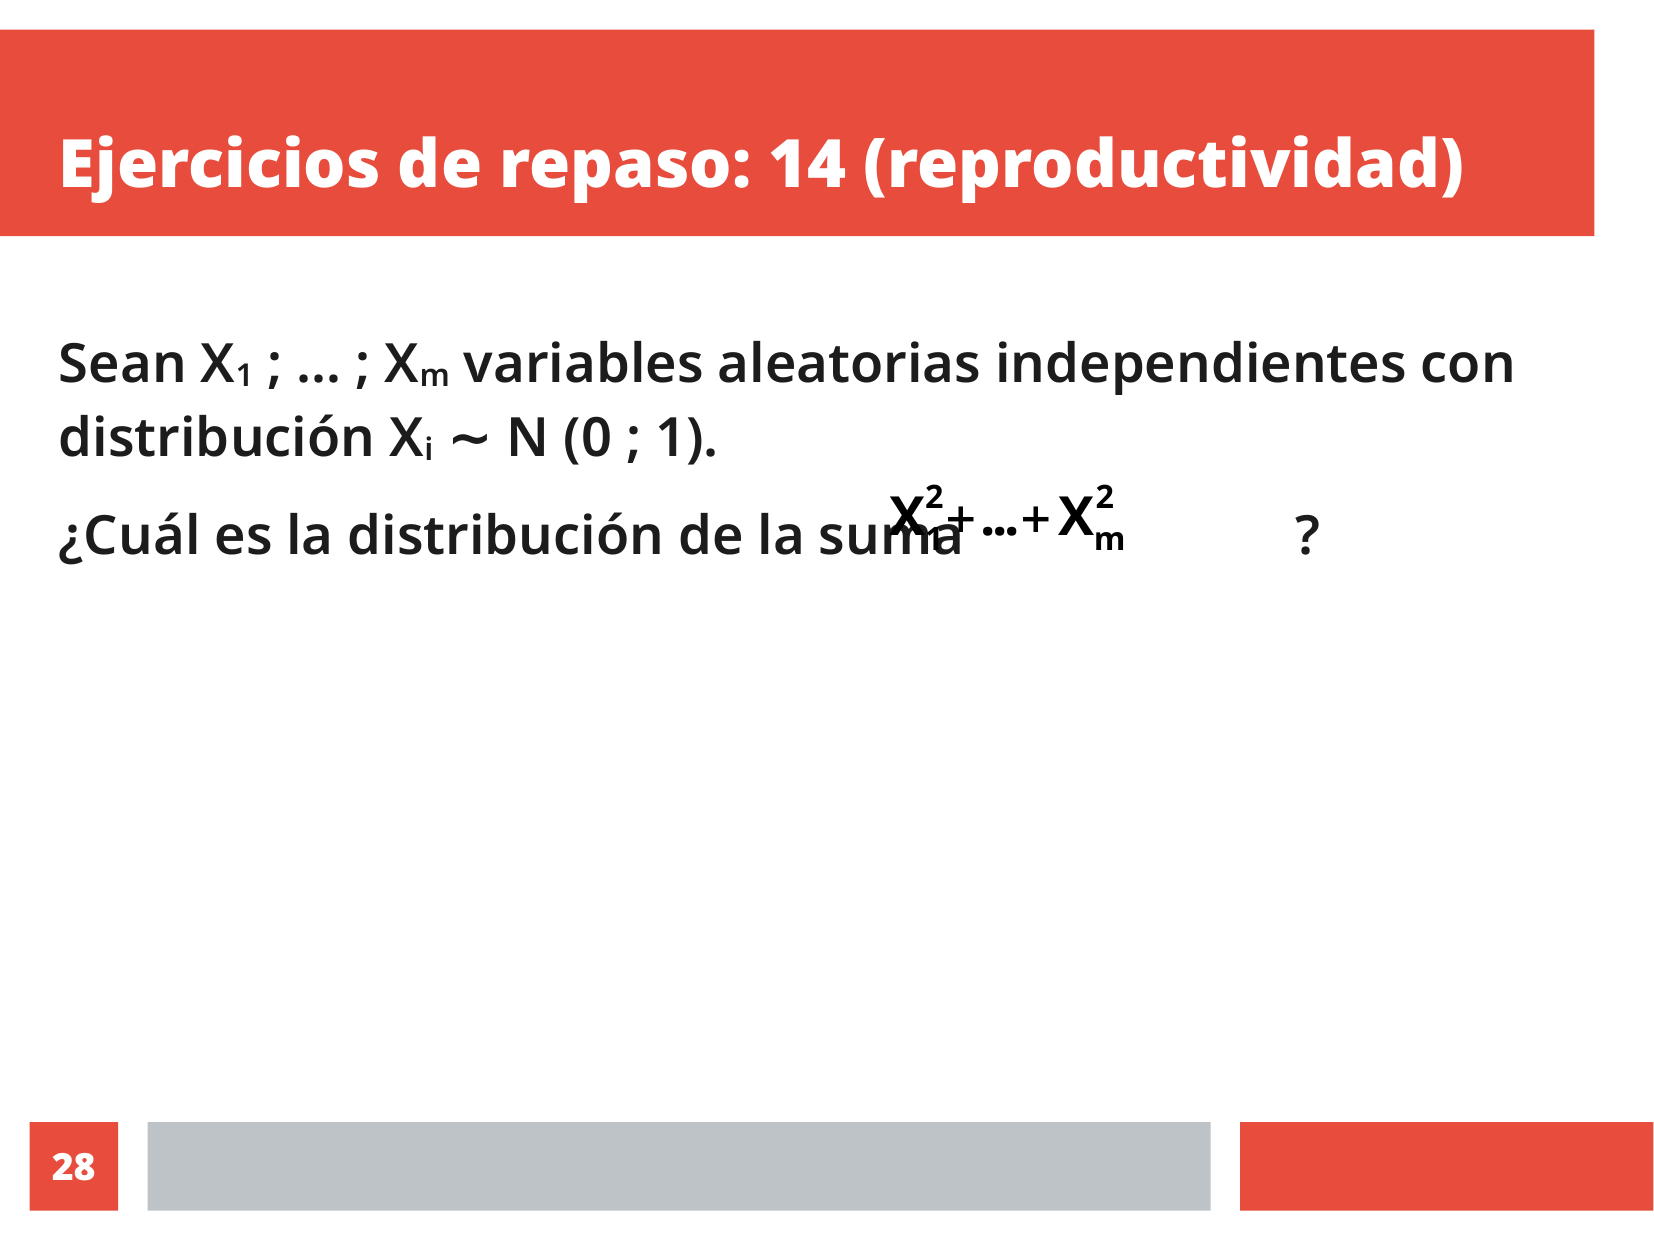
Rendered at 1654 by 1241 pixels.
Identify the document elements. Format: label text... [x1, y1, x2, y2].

title Ejercicios de repaso: 14 (reproductividad) [59, 59, 1595, 207]
list Sean X1 ; … ; Xm variables aleatorias independientes con distribución Xi ∼ N (0 ; 1). ¿Cuál es la distribución de la suma X12 + … + Xm2? [59, 324, 1565, 1093]
chart [879, 477, 1129, 559]
